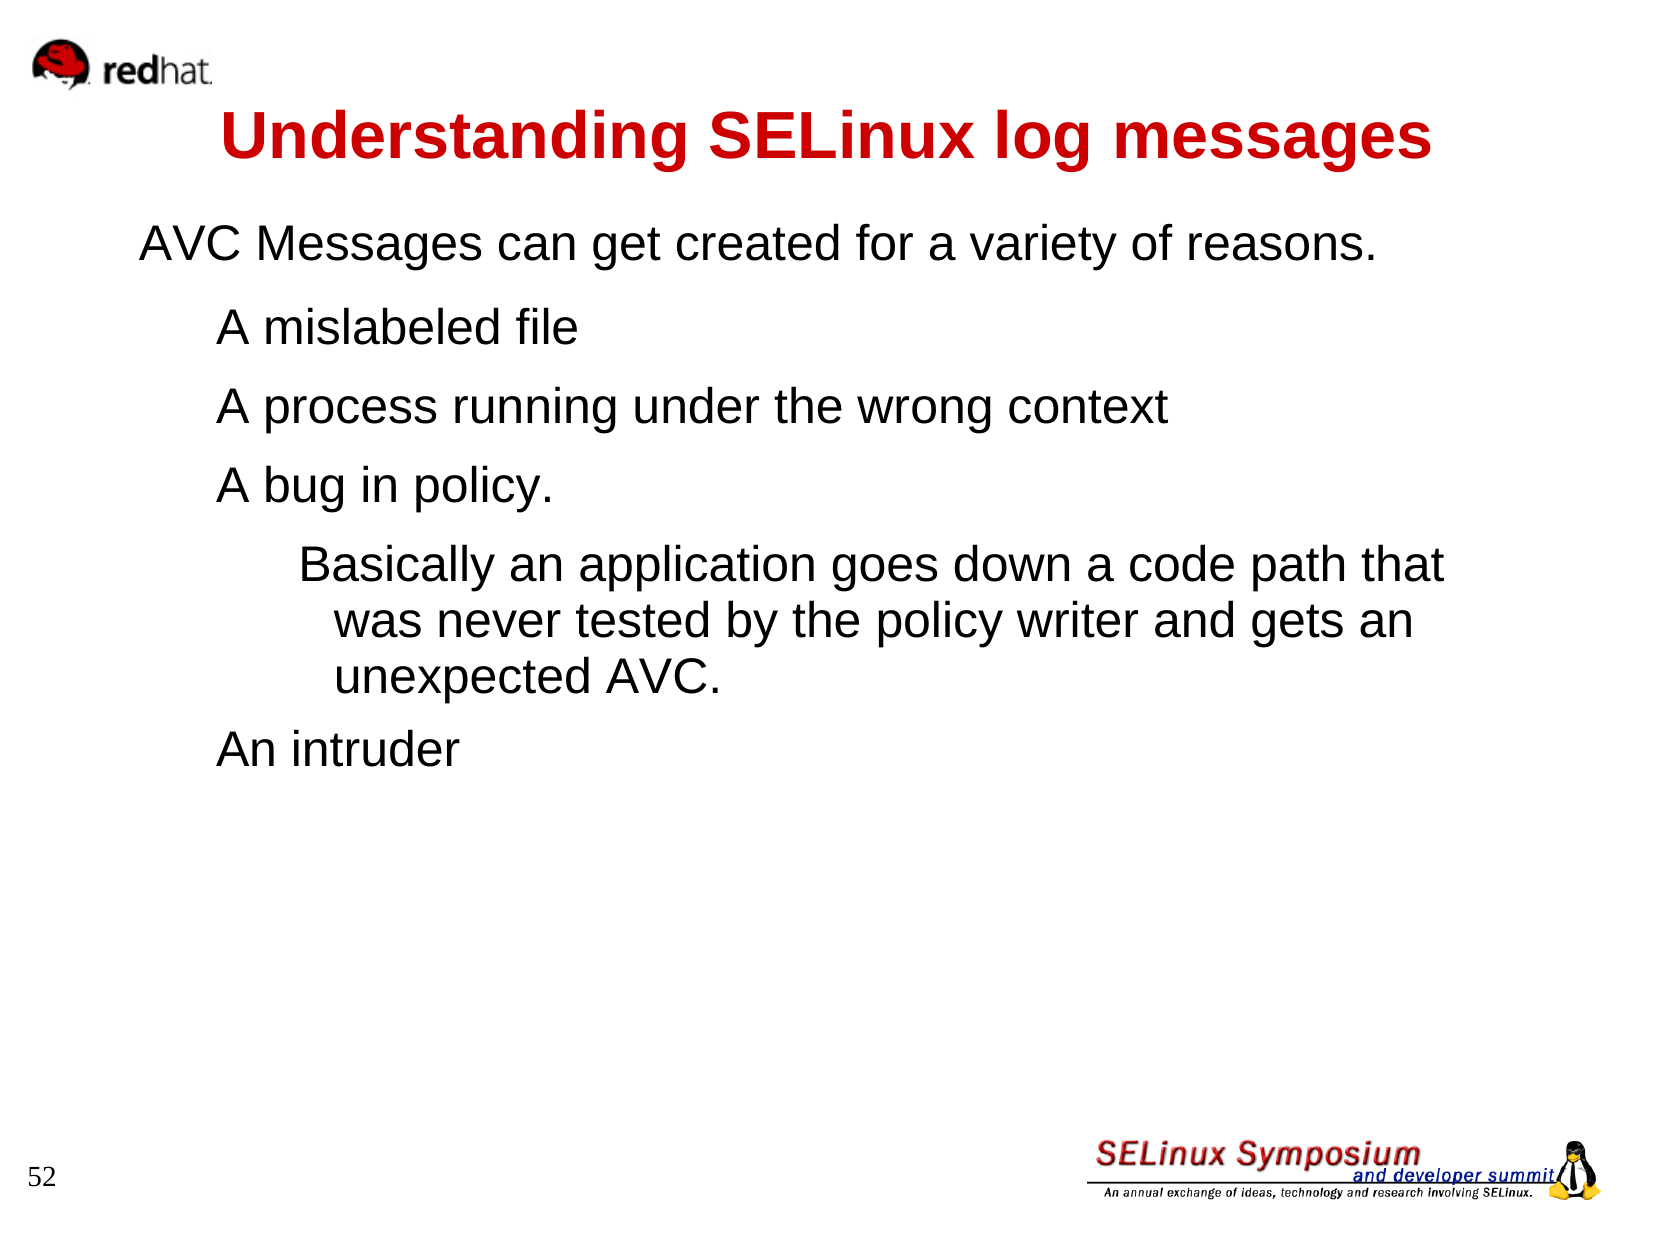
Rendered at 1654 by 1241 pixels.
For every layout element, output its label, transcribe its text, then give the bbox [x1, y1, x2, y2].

list AVC Messages can get created for a variety of reasons. A mislabeled file A process running under the wrong context A bug in policy. Basically an application goes down a code path that was never tested by the policy writer and gets an unexpected AVC. An intruder [121, 214, 1534, 1088]
title Understanding SELinux log messages [121, 55, 1534, 214]
picture [31, 37, 212, 98]
picture [1087, 1135, 1613, 1200]
